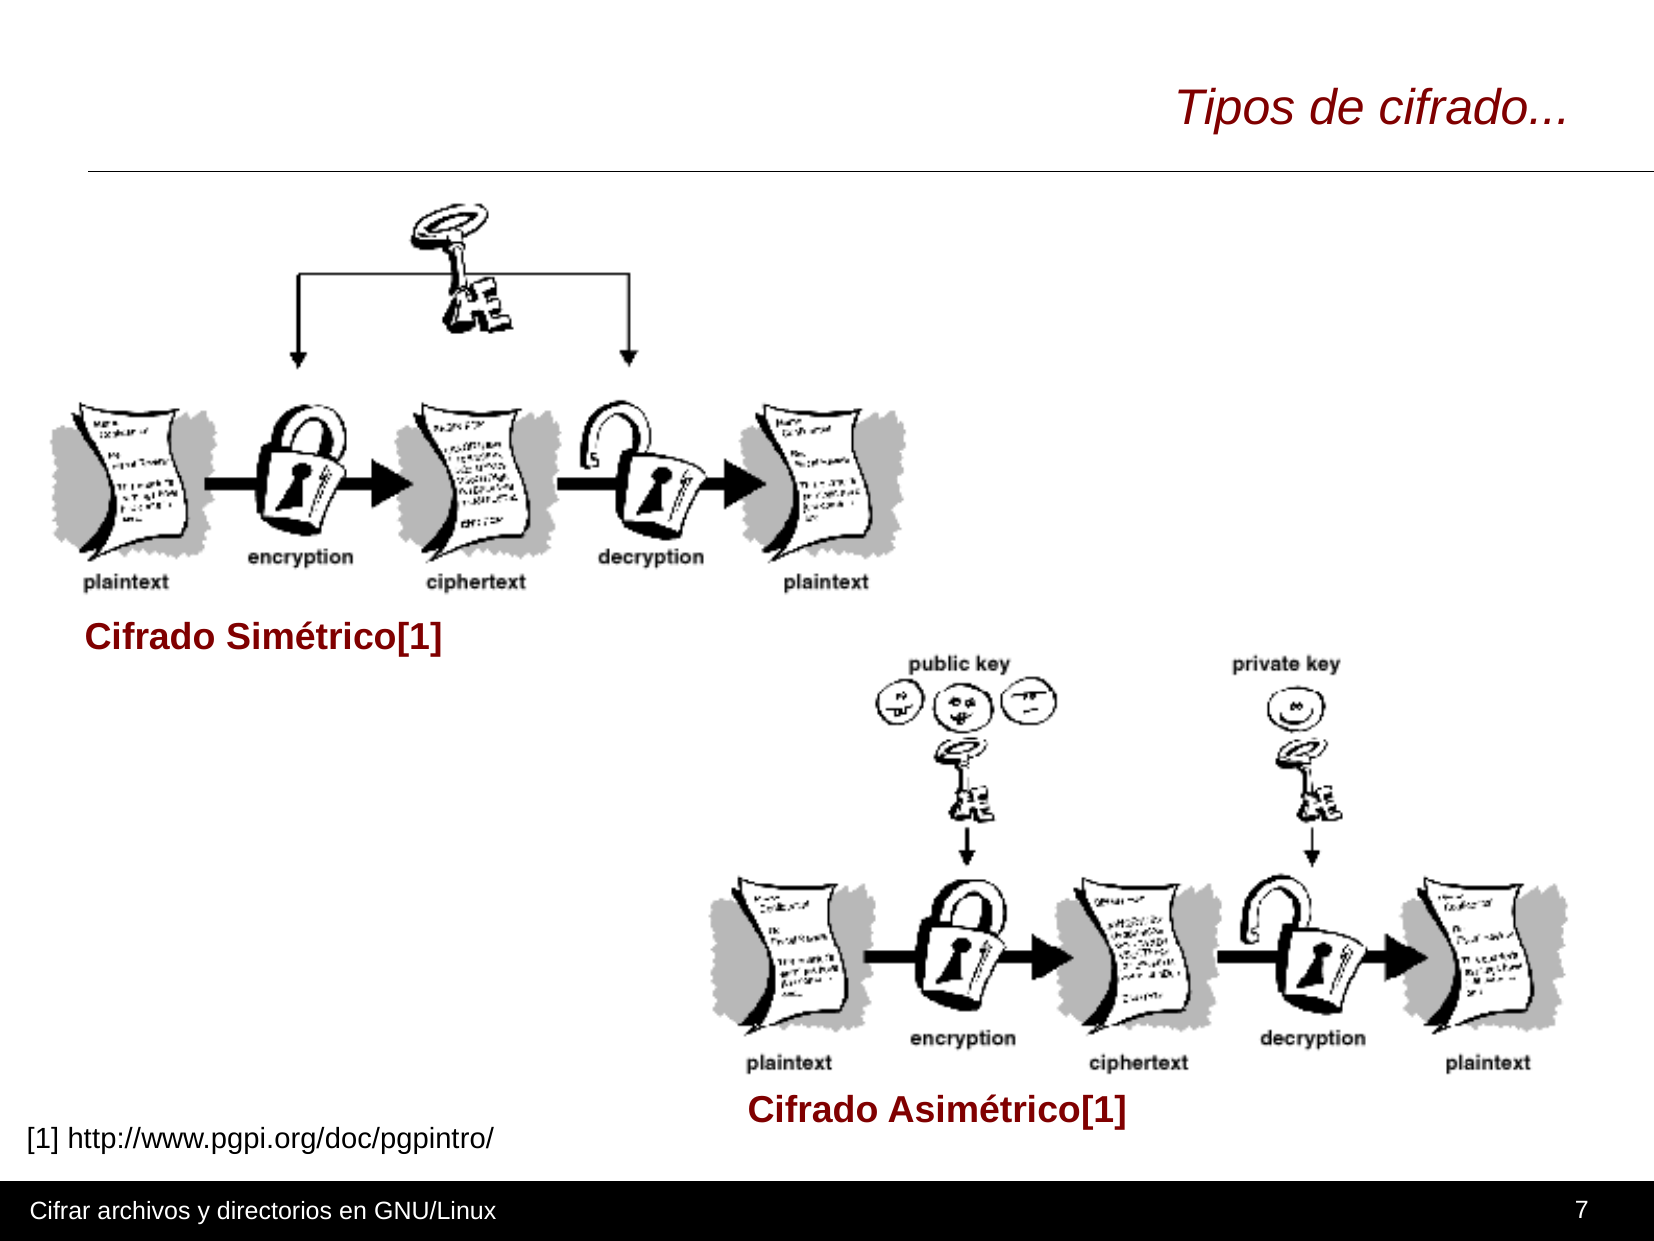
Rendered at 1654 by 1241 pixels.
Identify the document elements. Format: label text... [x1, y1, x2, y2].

text_box Cifrado Asimétrico[1] [732, 1080, 1142, 1138]
picture [680, 644, 1589, 1089]
text_box [1] http://www.pgpi.org/doc/pgpintro/ [11, 1114, 511, 1163]
title Tipos de cifrado... [82, 67, 1571, 148]
picture [11, 194, 948, 614]
text_box Cifrado Simétrico[1] [69, 608, 458, 666]
